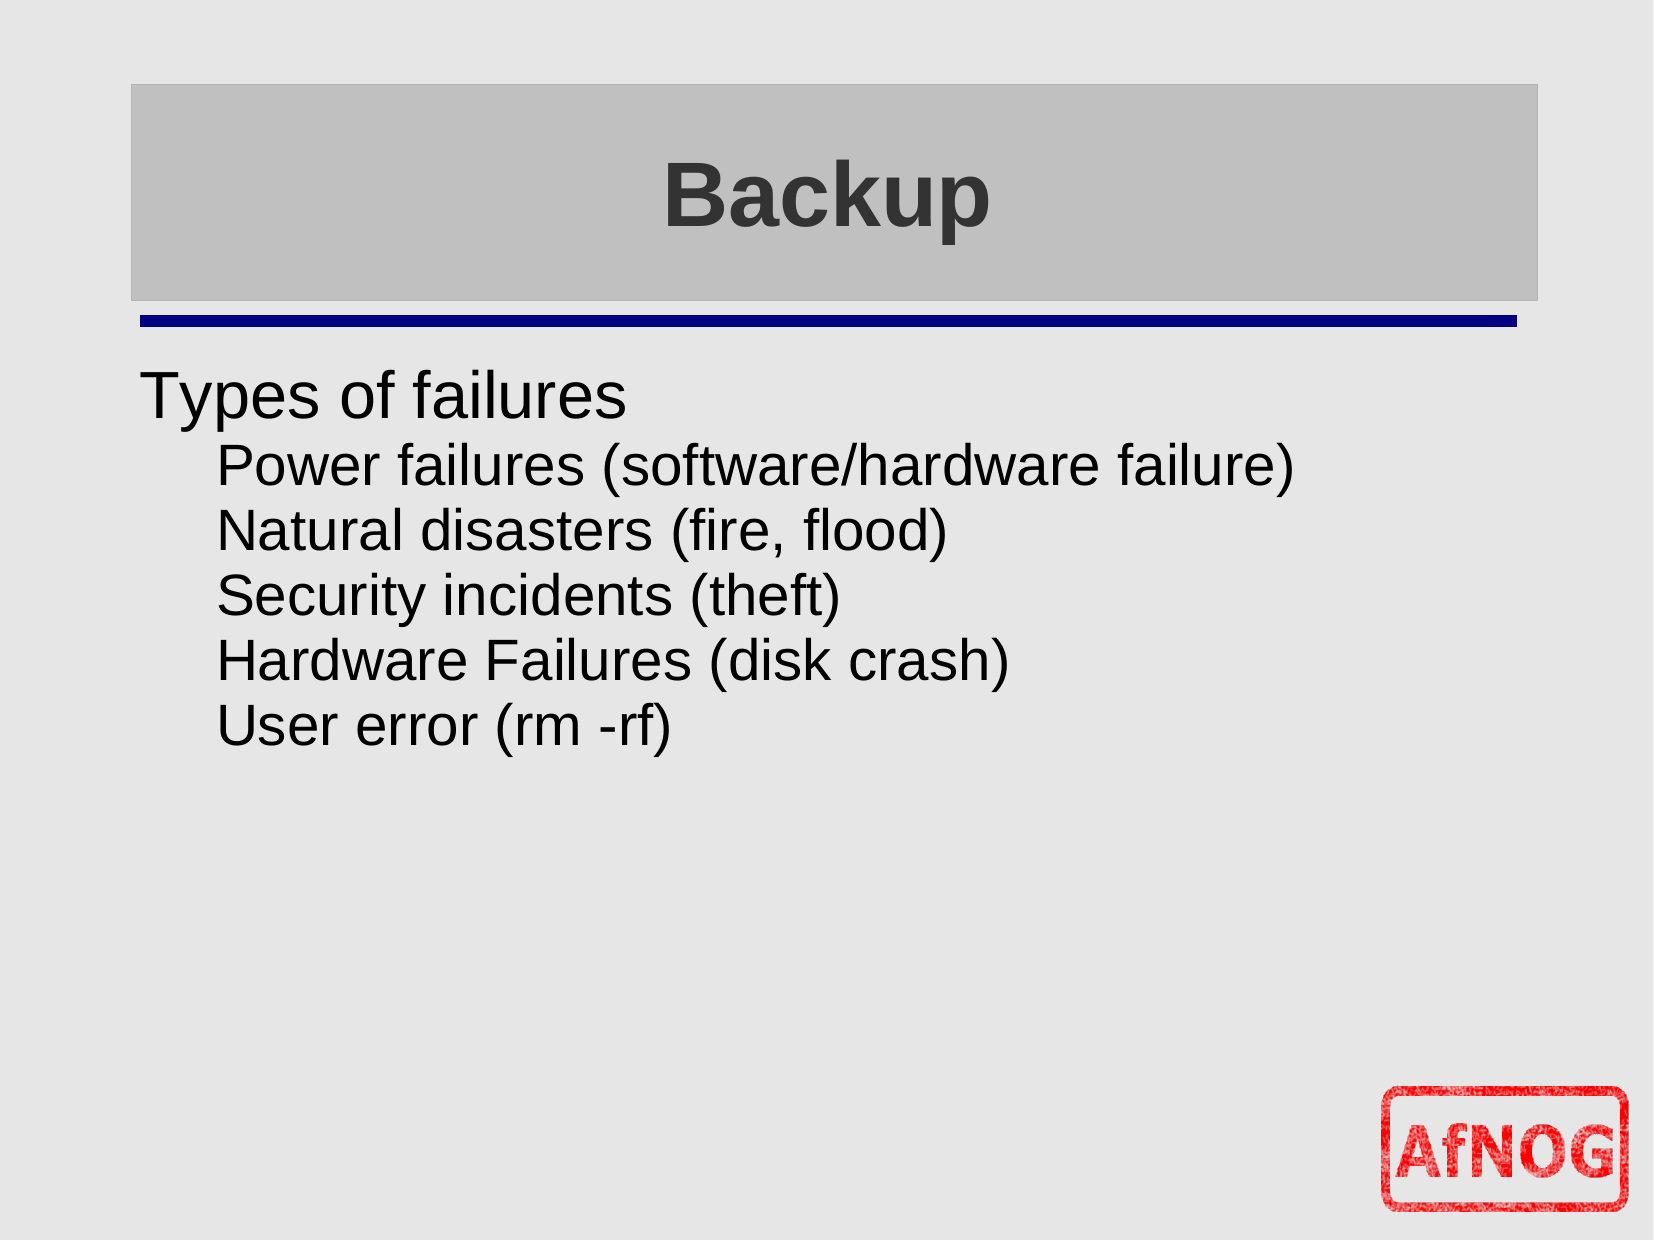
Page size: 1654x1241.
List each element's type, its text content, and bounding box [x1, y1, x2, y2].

title Backup [121, 91, 1534, 299]
list Types of failures Power failures (software/hardware failure) Natural disasters (fire, flood) Security incidents (theft) Hardware Failures (disk crash) User error (rm -rf) [121, 357, 1534, 1140]
picture [1381, 1085, 1629, 1212]
